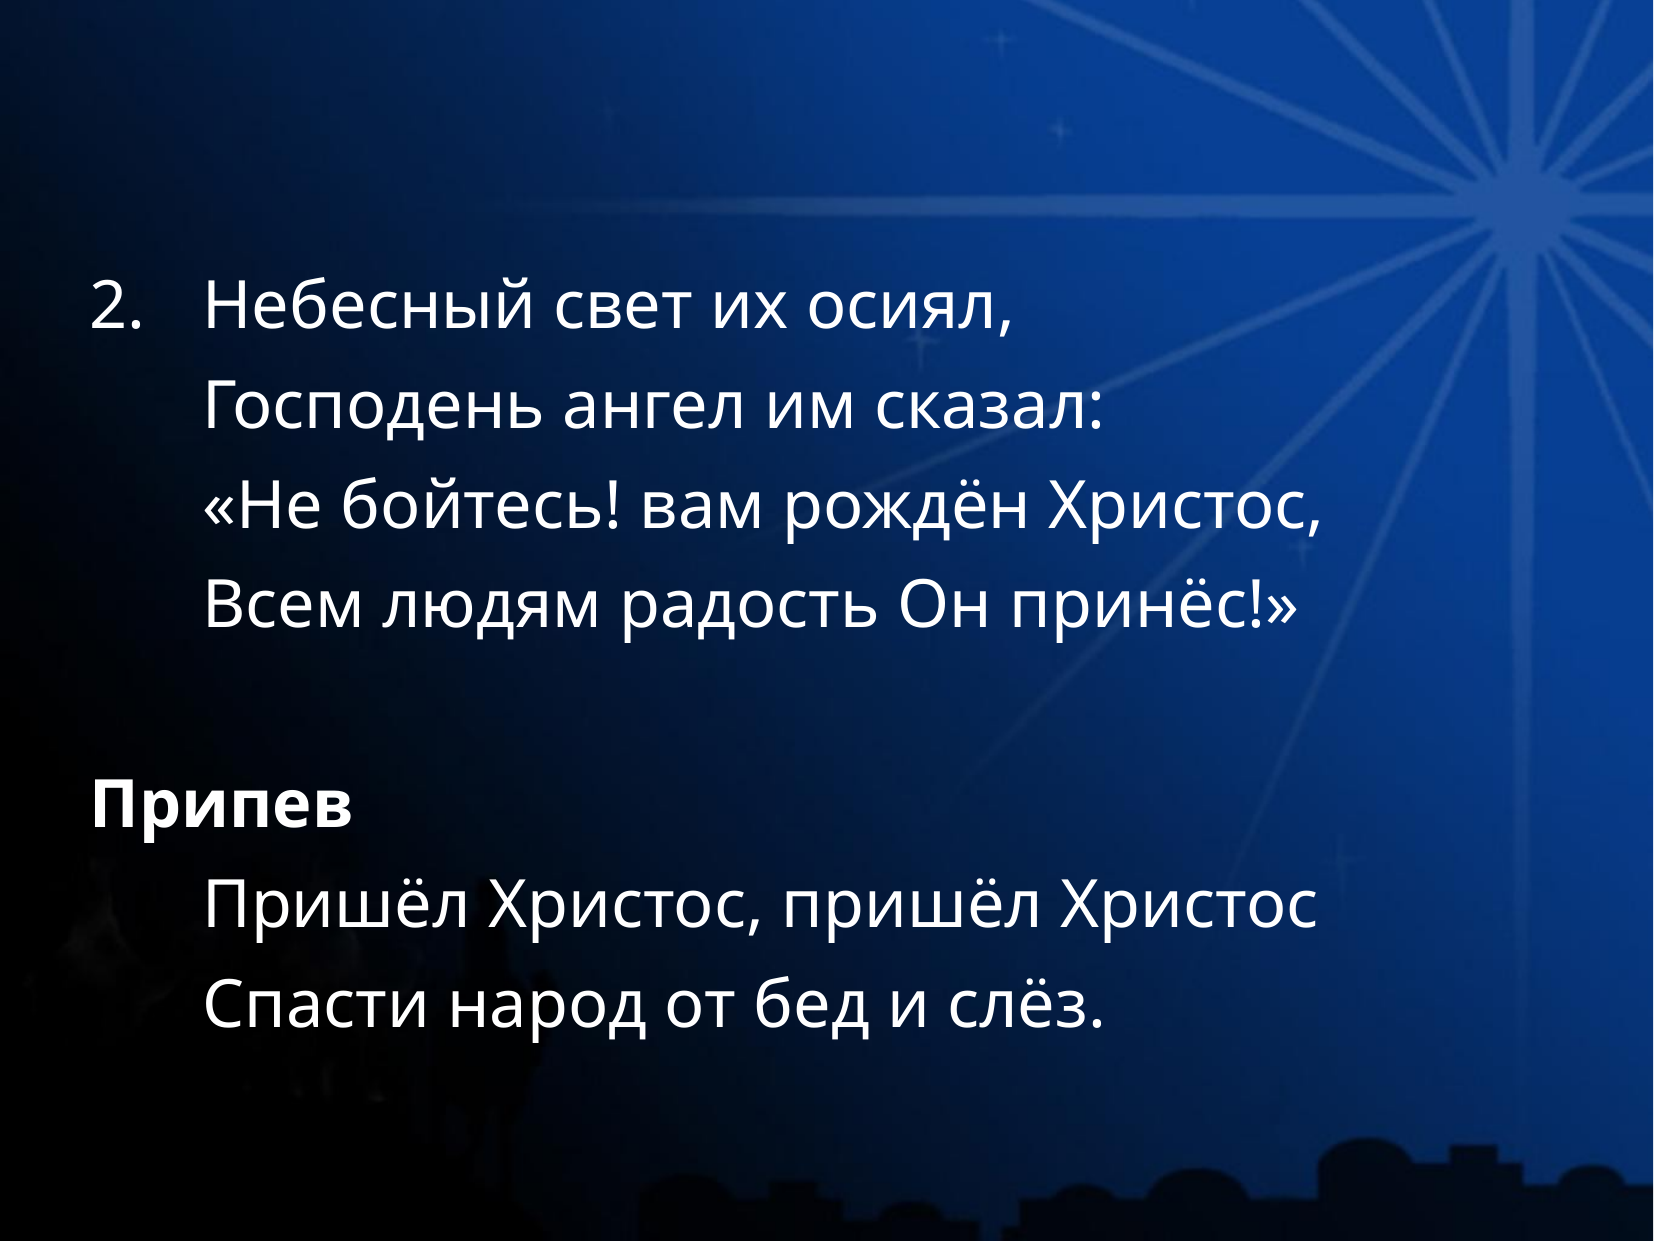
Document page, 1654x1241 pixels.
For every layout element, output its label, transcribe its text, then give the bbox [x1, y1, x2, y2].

text_box 2. Небесный свет их осиял, Господень ангел им сказал: «Не бойтесь! вам рождён Христос, Всем людям радость Он принёс!» Припев Пришёл Христос, пришёл Христос Спасти народ от бед и слёз. [75, 150, 1576, 1163]
picture [0, 0, 1654, 1241]
